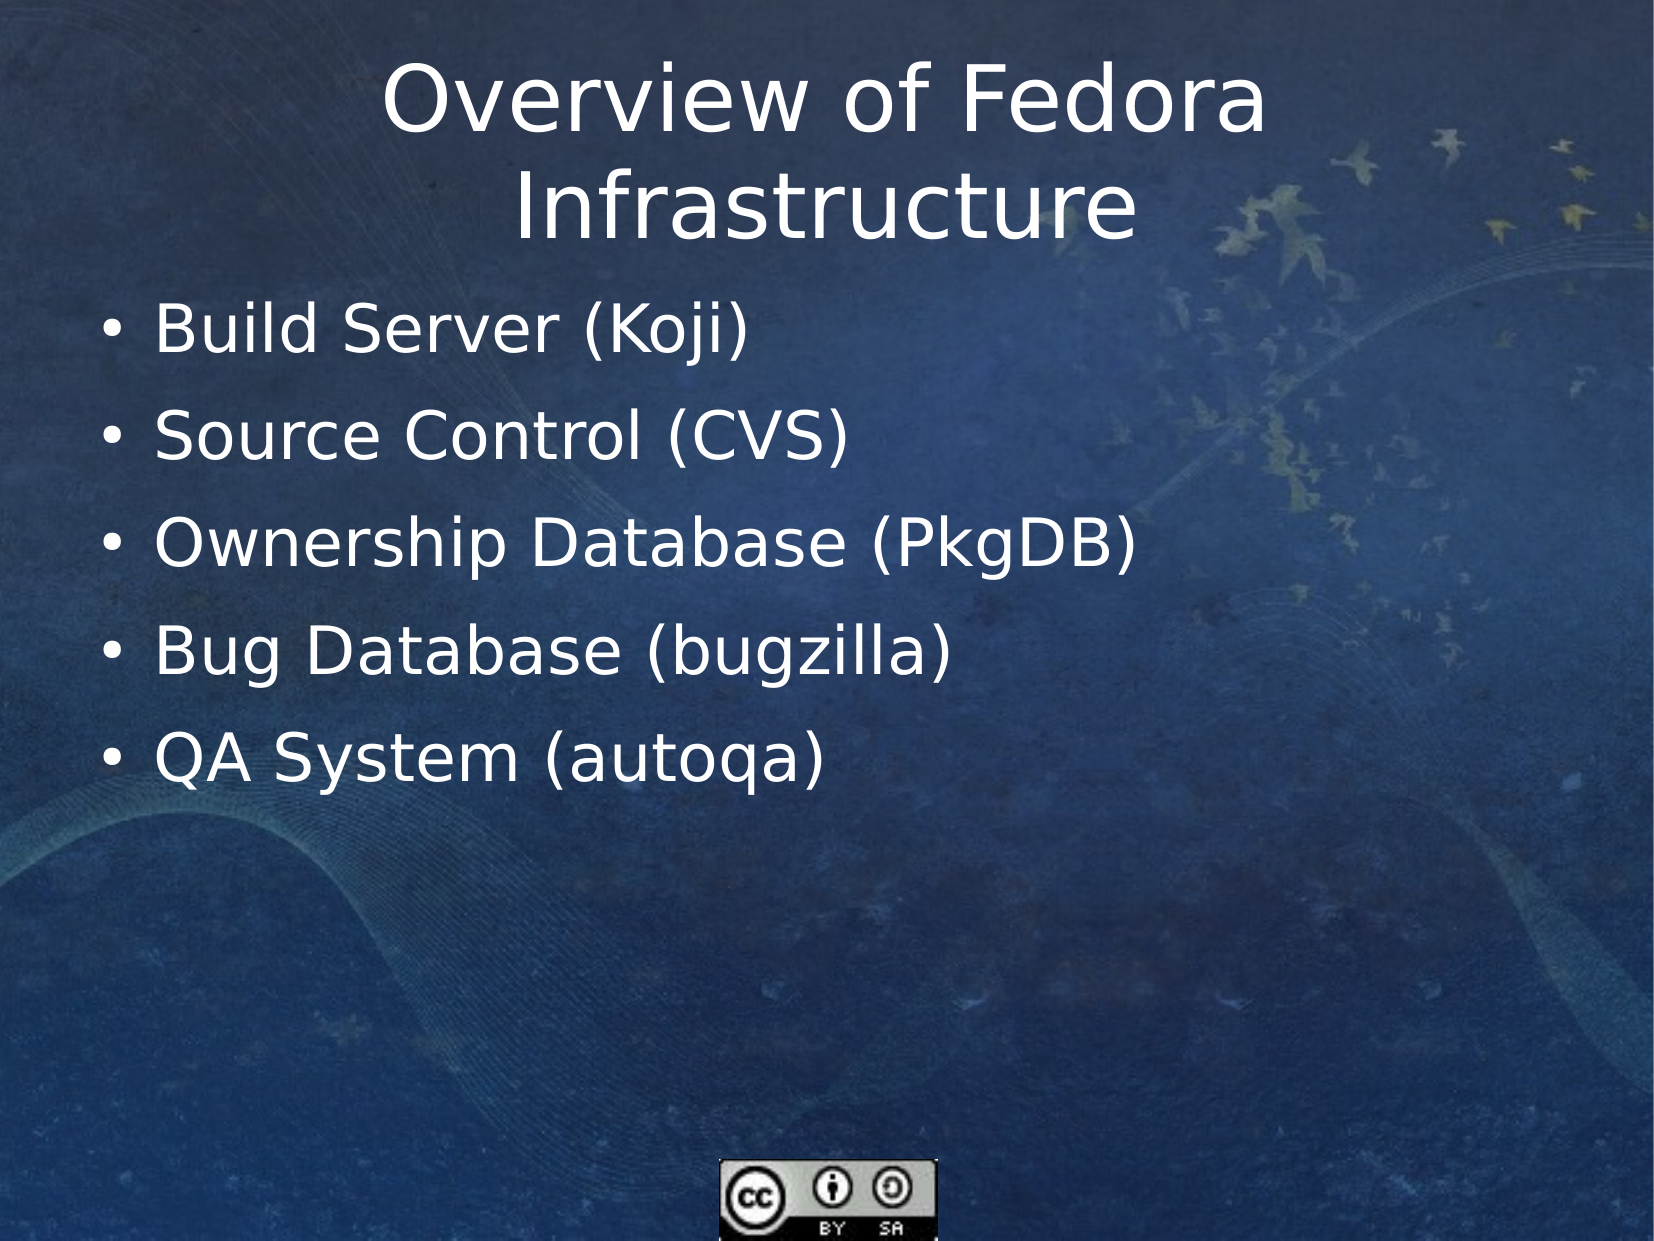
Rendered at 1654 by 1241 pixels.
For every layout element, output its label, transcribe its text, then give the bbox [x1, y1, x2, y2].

list Build Server (Koji) Source Control (CVS) Ownership Database (PkgDB) Bug Database (bugzilla) QA System (autoqa) [82, 290, 1571, 1094]
title Overview of Fedora Infrastructure [82, 45, 1571, 261]
picture [0, 0, 1654, 1241]
